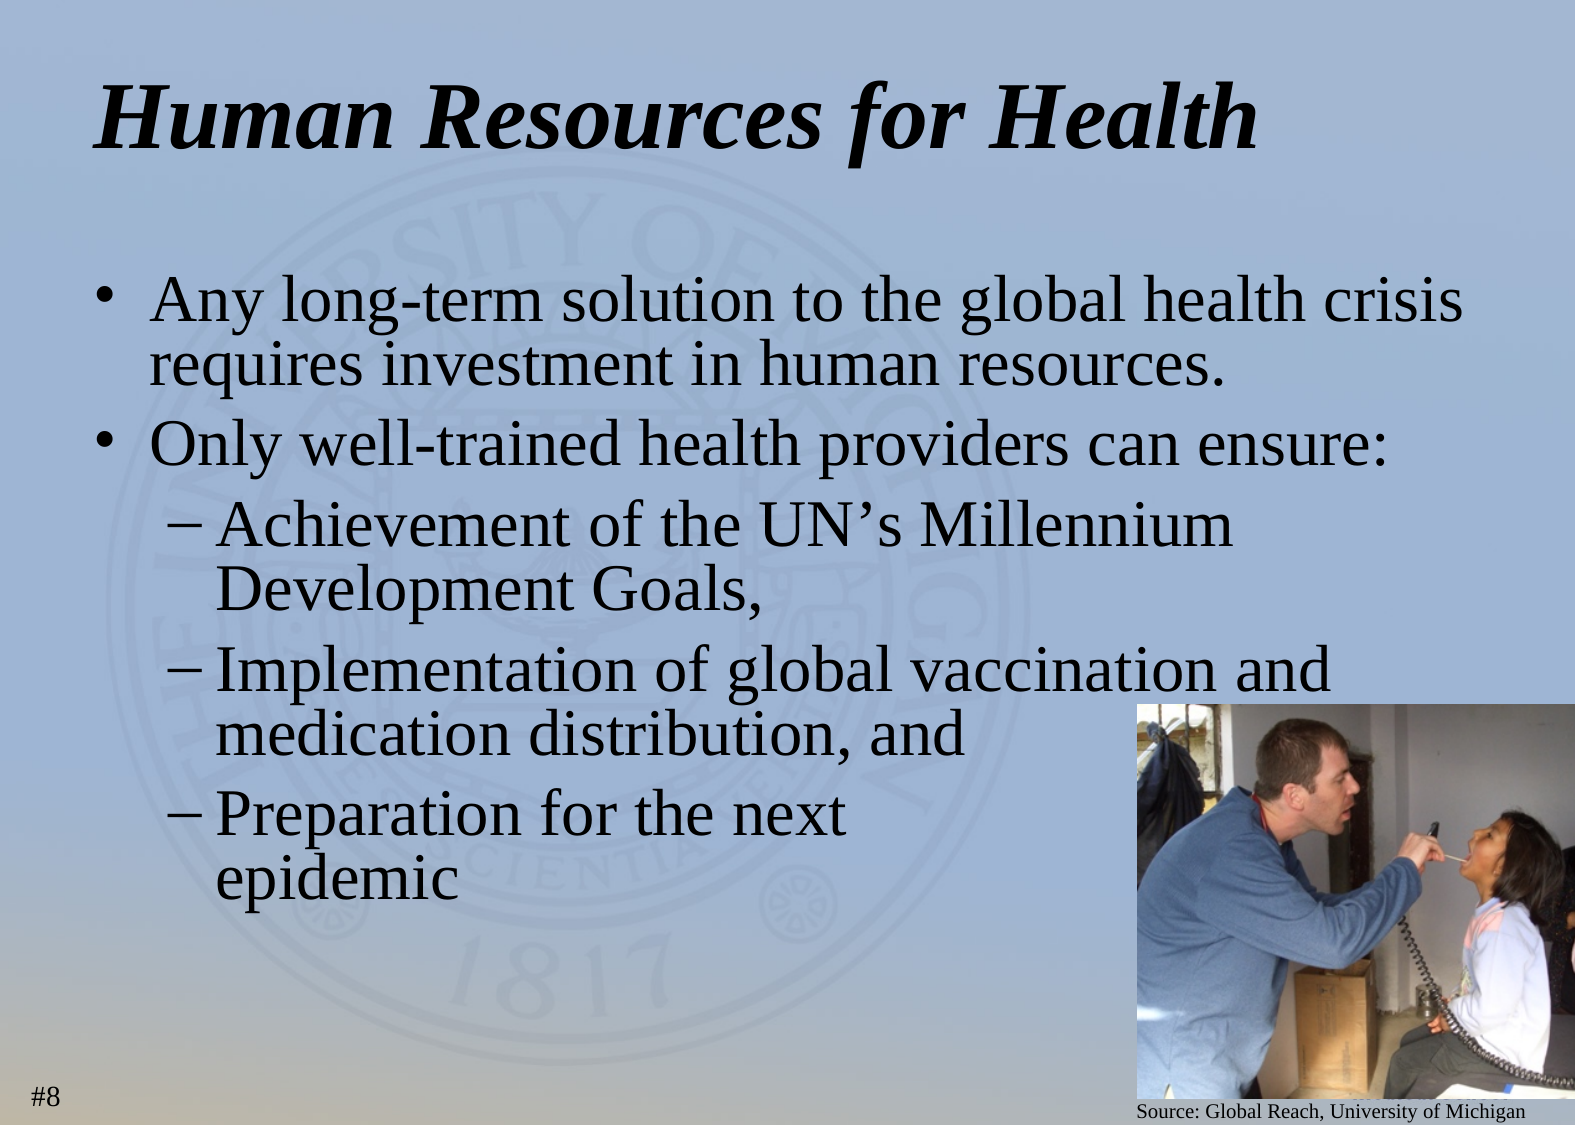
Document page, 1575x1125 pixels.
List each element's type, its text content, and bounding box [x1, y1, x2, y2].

text_box Source: Global Reach, University of Michigan [1092, 1090, 1570, 1125]
title Human Resources for Health [78, 45, 1497, 233]
picture [0, 0, 1575, 1125]
list Any long-term solution to the global health crisis requires investment in human resources. Only well-trained health providers can ensure: Achievement of the UN’s Millennium Development Goals, Implementation of global vaccination and medication distribution, and Preparation for the next epidemic [78, 262, 1497, 1011]
